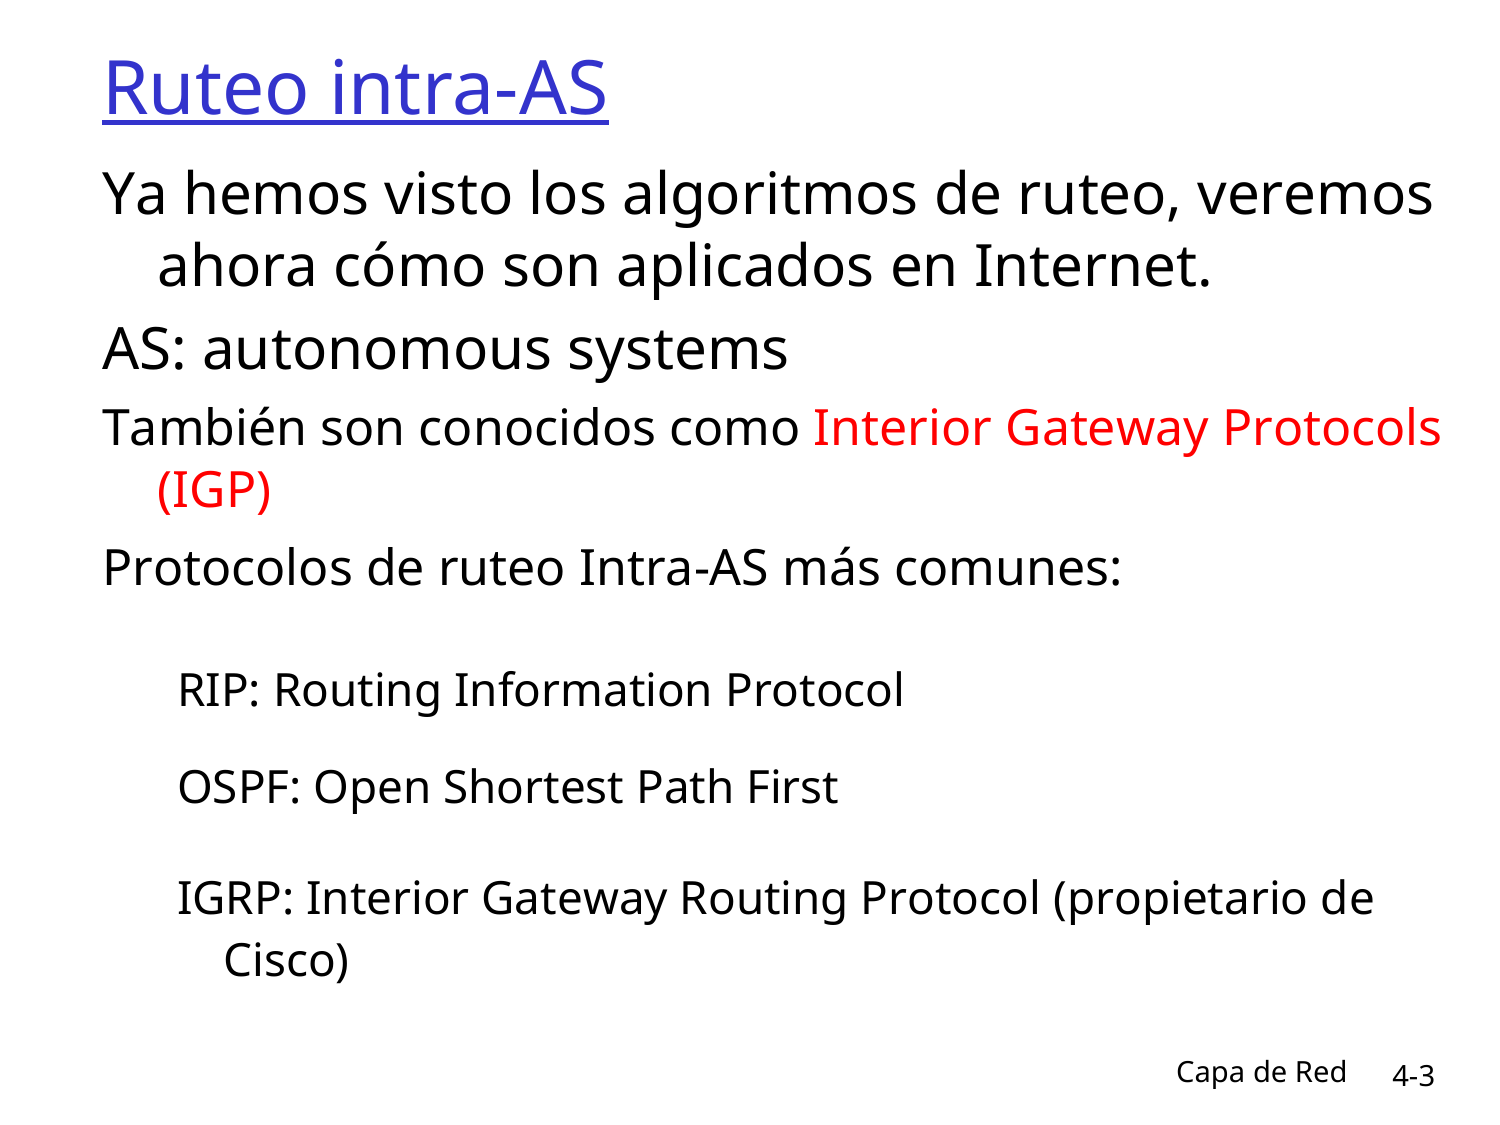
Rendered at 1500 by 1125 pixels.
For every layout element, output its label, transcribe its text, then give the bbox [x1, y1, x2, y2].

title Ruteo intra-AS [87, 15, 1463, 149]
list Ya hemos visto los algoritmos de ruteo, veremos ahora cómo son aplicados en Internet. AS: autonomous systems También son conocidos como Interior Gateway Protocols (IGP) Protocolos de ruteo Intra-AS más comunes: RIP: Routing Information Protocol OSPF: Open Shortest Path First IGRP: Interior Gateway Routing Protocol (propietario de Cisco) [87, 149, 1463, 1040]
